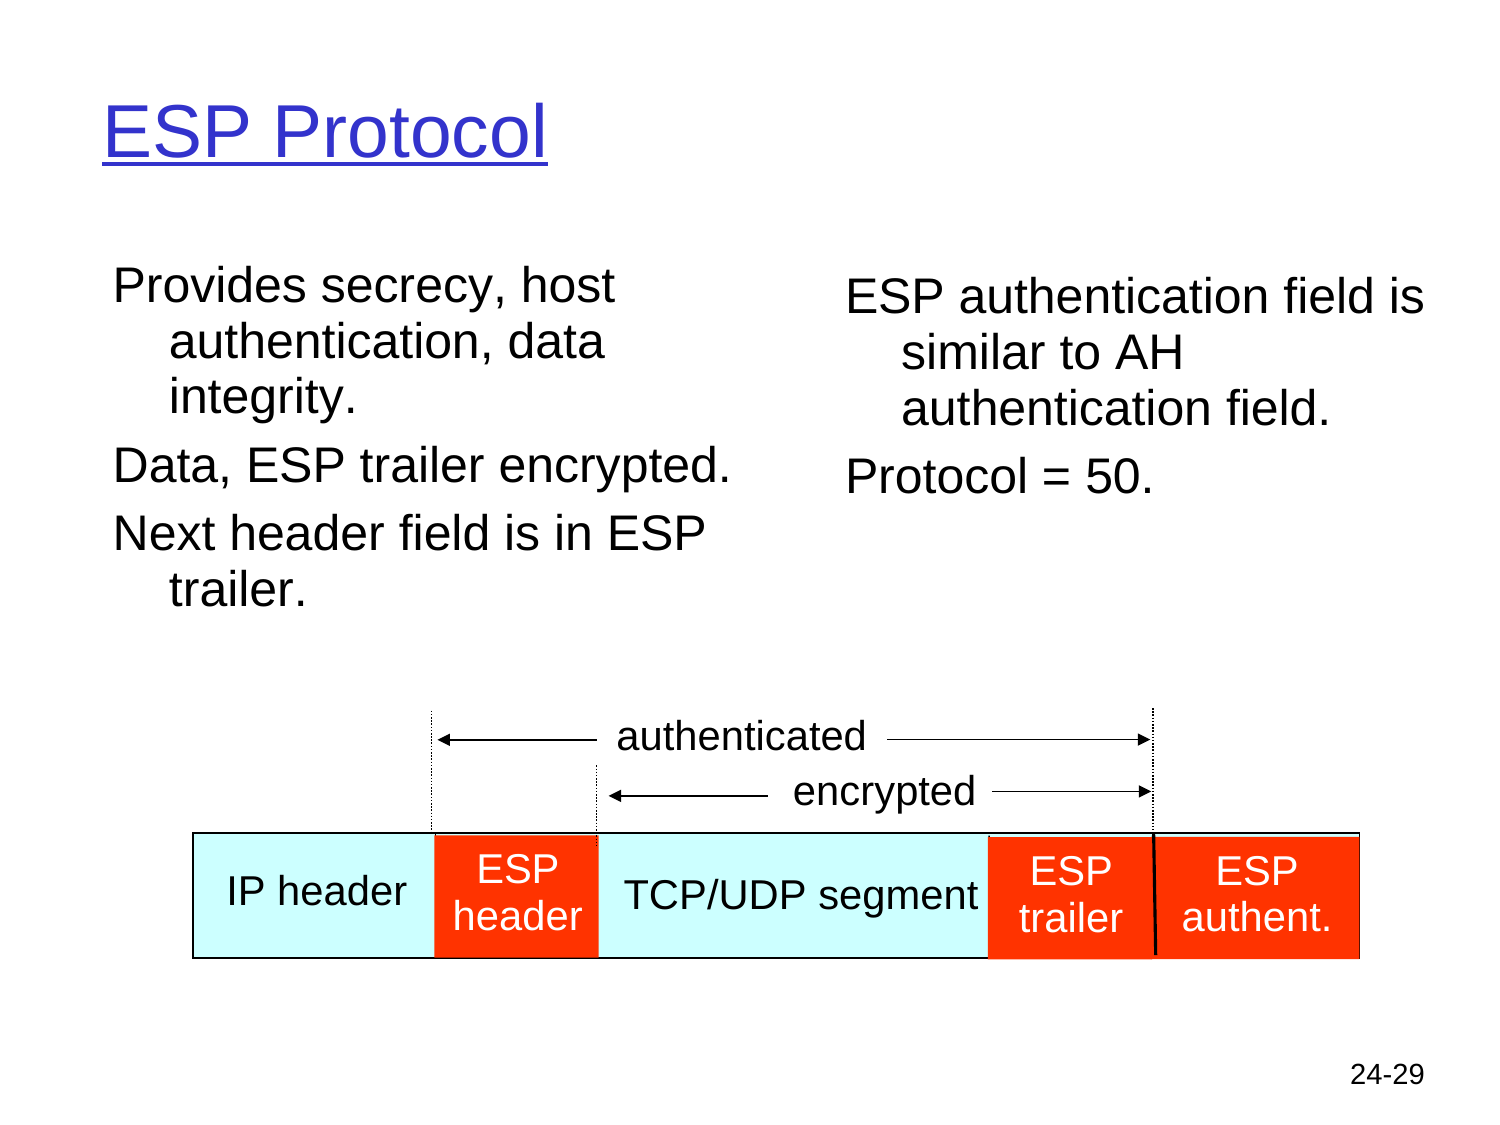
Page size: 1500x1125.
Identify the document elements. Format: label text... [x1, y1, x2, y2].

text_box TCP/UDP segment [608, 864, 987, 927]
text_box [192, 833, 1360, 960]
list Provides secrecy, host authentication, data integrity. Data, ESP trailer encrypted. Next header field is in ESP trailer. [97, 249, 822, 656]
list ESP authentication field is similar to AH authentication field. Protocol = 50. [830, 260, 1456, 665]
text_box ESP authent. [1157, 840, 1357, 949]
text_box authenticated [601, 704, 883, 767]
text_box encrypted [778, 760, 992, 823]
text_box ESP header [437, 838, 598, 947]
title ESP Protocol [87, 37, 1363, 225]
text_box ESP trailer [1004, 840, 1139, 949]
text_box IP header [211, 859, 423, 922]
